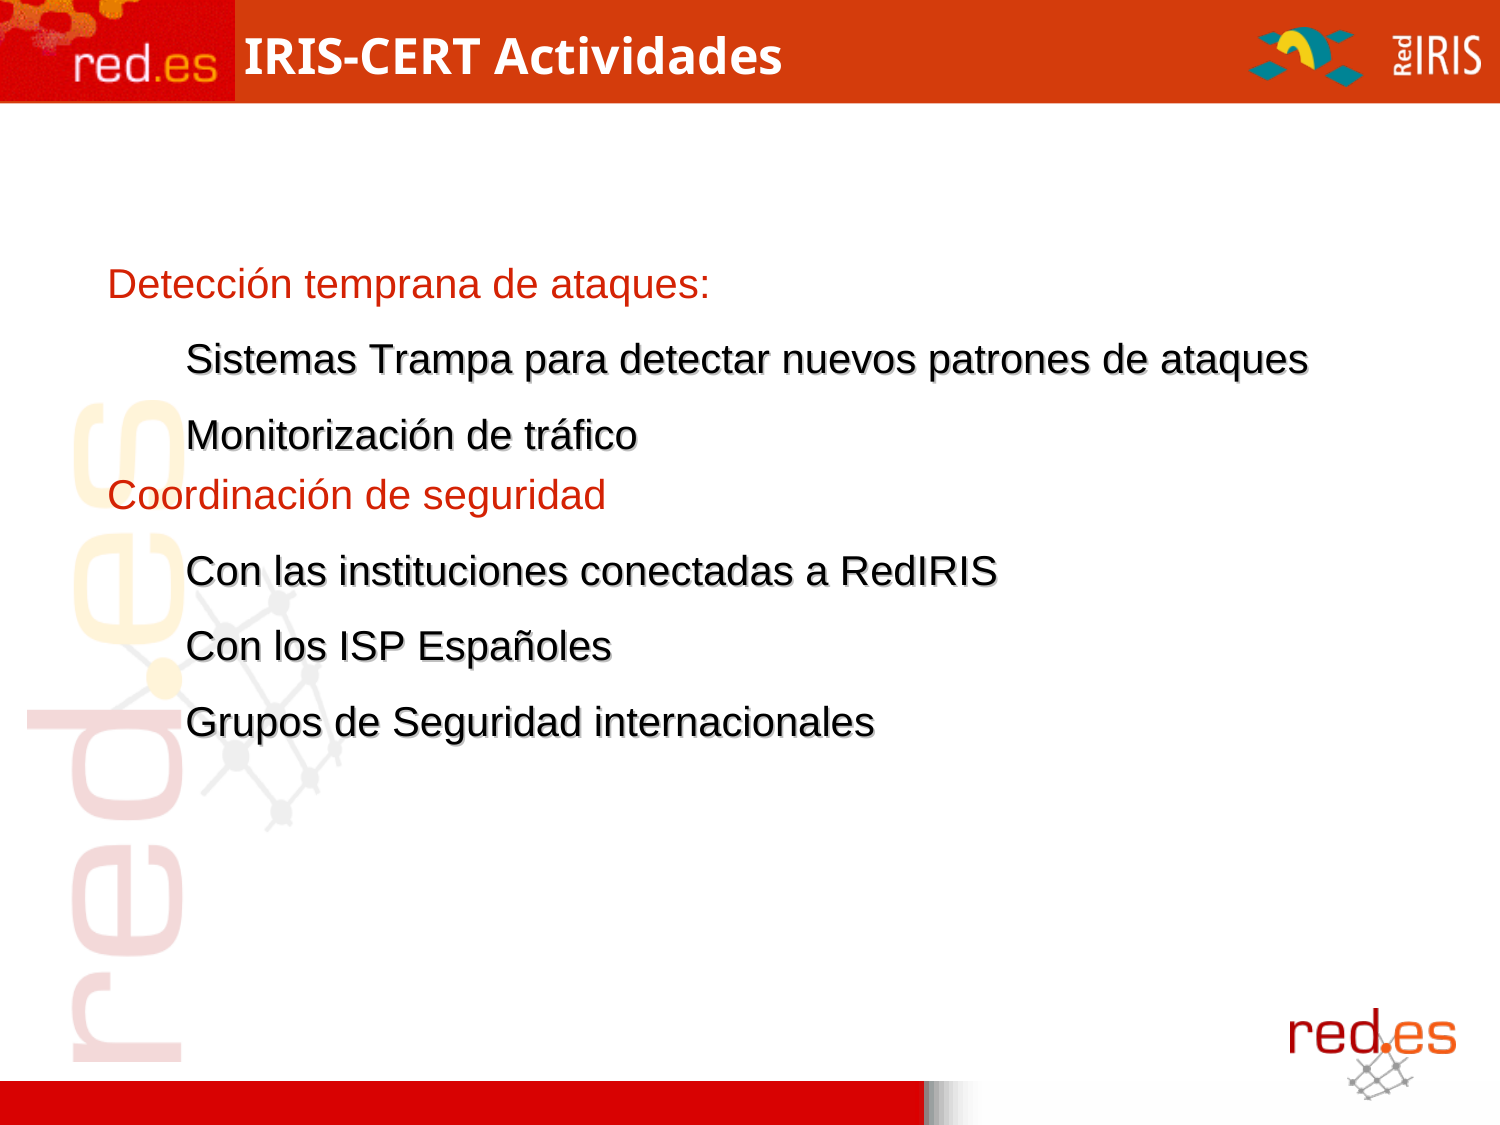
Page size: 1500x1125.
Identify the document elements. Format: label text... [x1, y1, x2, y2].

picture [0, 0, 235, 101]
picture [1412, 27, 1481, 87]
title IRIS-CERT Actividades [244, 0, 1412, 121]
picture [0, 1008, 1500, 1125]
picture [27, 400, 345, 1062]
list Detección temprana de ataques: Sistemas Trampa para detectar nuevos patrones de ataques Monitorización de tráfico Coordinación de seguridad Con las instituciones conectadas a RedIRIS Con los ISP Españoles Grupos de Seguridad internacionales [75, 262, 1426, 1006]
